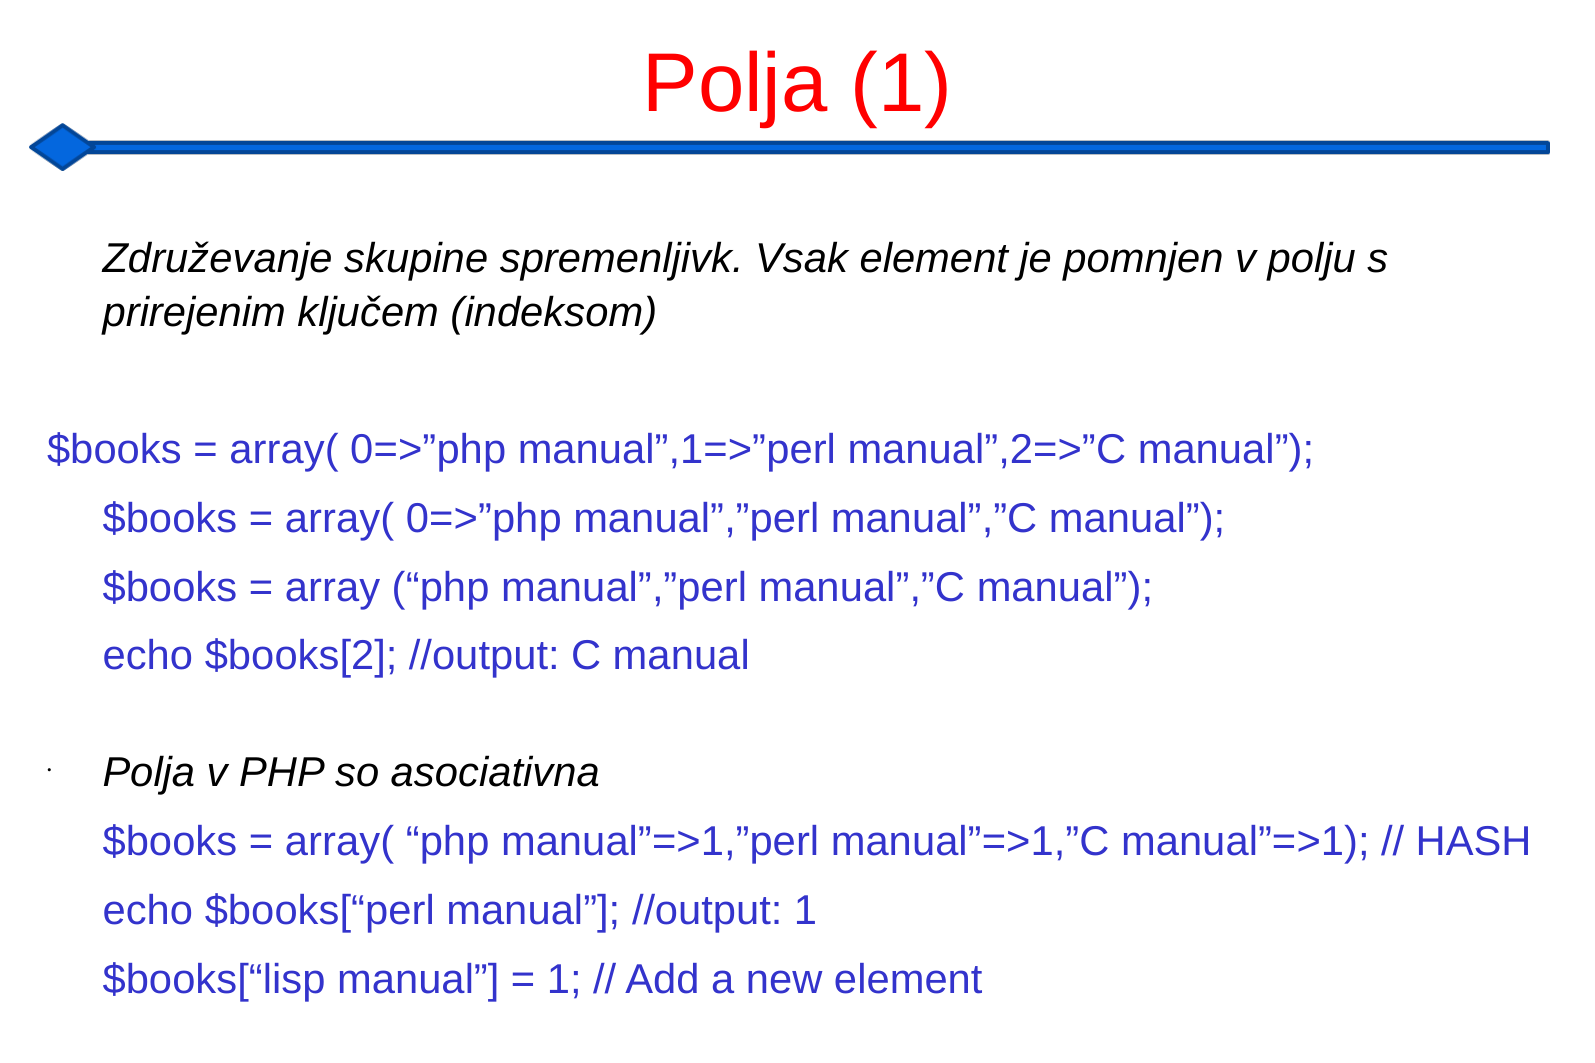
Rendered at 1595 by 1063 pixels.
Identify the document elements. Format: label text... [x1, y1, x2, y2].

text_box Združevanje skupine spremenljivk. Vsak element je pomnjen v polju s prirejenim ključem (indeksom) $books = array( 0=>”php manual”,1=>”perl manual”,2=>”C manual”); $books = array( 0=>”php manual”,”perl manual”,”C manual”); $books = array (“php manual”,”perl manual”,”C manual”); echo $books[2]; //output: C manual Polja v PHP so asociativna $books = array( “php manual”=>1,”perl manual”=>1,”C manual”=>1); // HASH echo $books[“perl manual”]; //output: 1 $books[“lisp manual”] = 1; // Add a new element [47, 226, 1560, 1004]
picture [28, 122, 1551, 172]
title Polja (1) [167, 31, 1428, 134]
